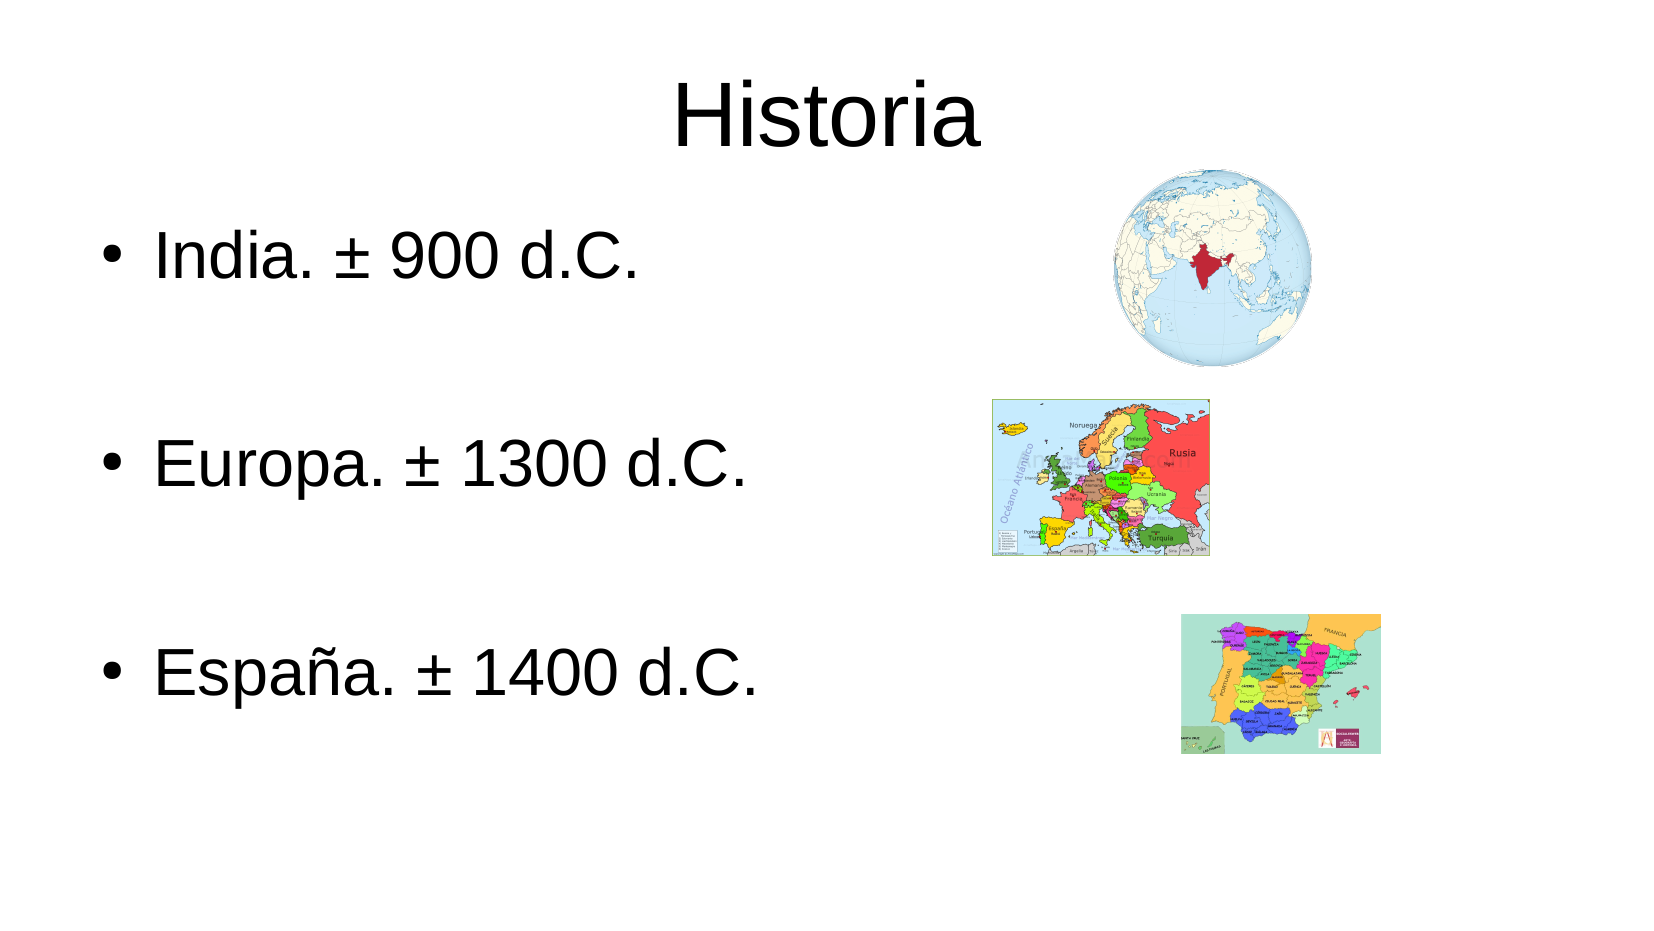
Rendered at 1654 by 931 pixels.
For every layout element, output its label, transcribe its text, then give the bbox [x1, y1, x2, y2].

list India. ± 900 d.C. Europa. ± 1300 d.C. España. ± 1400 d.C. [82, 217, 1571, 758]
picture [1113, 169, 1312, 367]
title Historia [82, 37, 1571, 193]
picture [1181, 614, 1381, 754]
picture [992, 399, 1210, 556]
